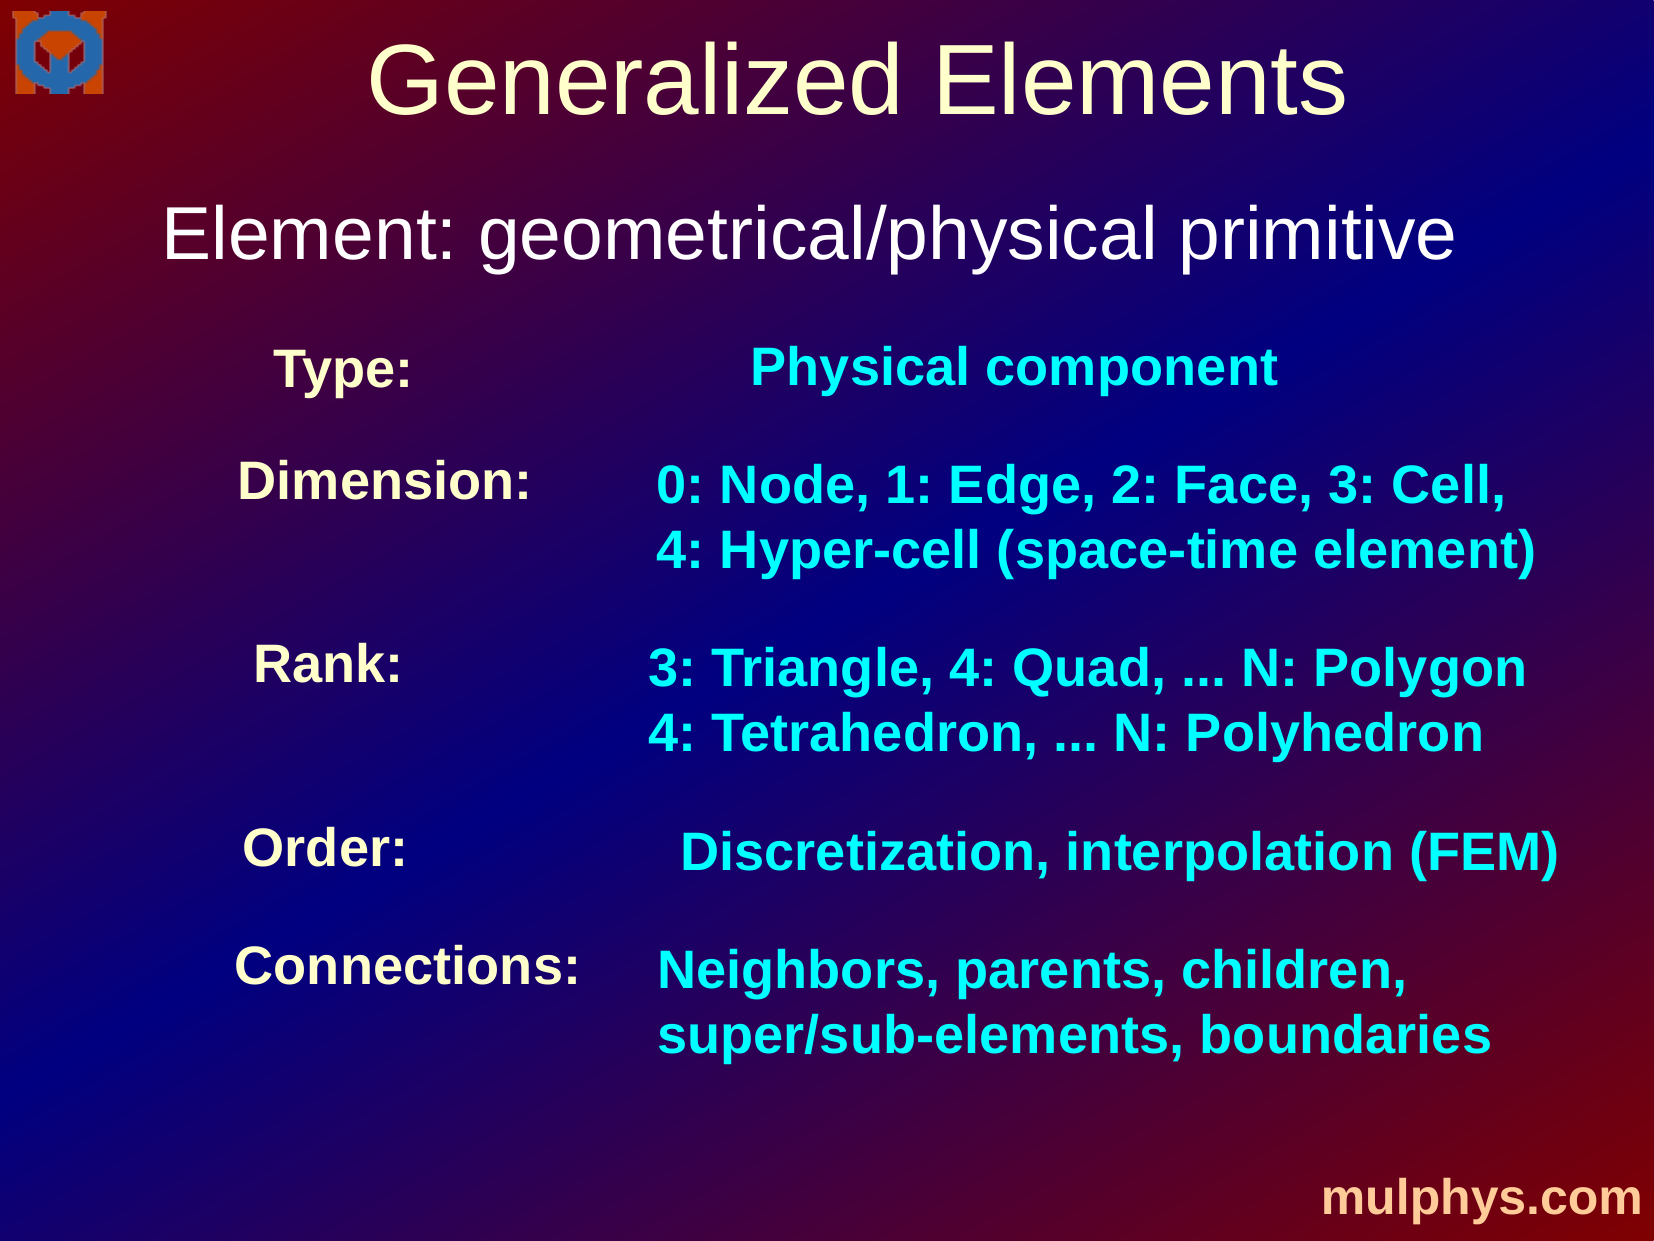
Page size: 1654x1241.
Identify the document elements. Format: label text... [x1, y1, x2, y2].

text_box Rank: [253, 628, 435, 694]
picture [11, 11, 110, 95]
text_box 3: Triangle, 4: Quad, ... N: Polygon 4: Tetrahedron, ... N: Polyhedron [648, 632, 1529, 763]
text_box Element: geometrical/physical primitive [161, 184, 1459, 275]
text_box Discretization, interpolation (FEM) [680, 815, 1561, 881]
text_box Connections: [234, 930, 612, 996]
text_box 0: Node, 1: Edge, 2: Face, 3: Cell, 4: Hyper-cell (space-time element) [656, 449, 1538, 580]
text_box Physical component [750, 331, 1279, 397]
text_box Neighbors, parents, children, super/sub-elements, boundaries [657, 933, 1494, 1064]
text_box Type: [273, 333, 414, 399]
text_box mulphys.com [1320, 1164, 1644, 1225]
title Generalized Elements [144, 0, 1571, 178]
text_box Order: [242, 811, 439, 877]
text_box Dimension: [237, 445, 564, 511]
